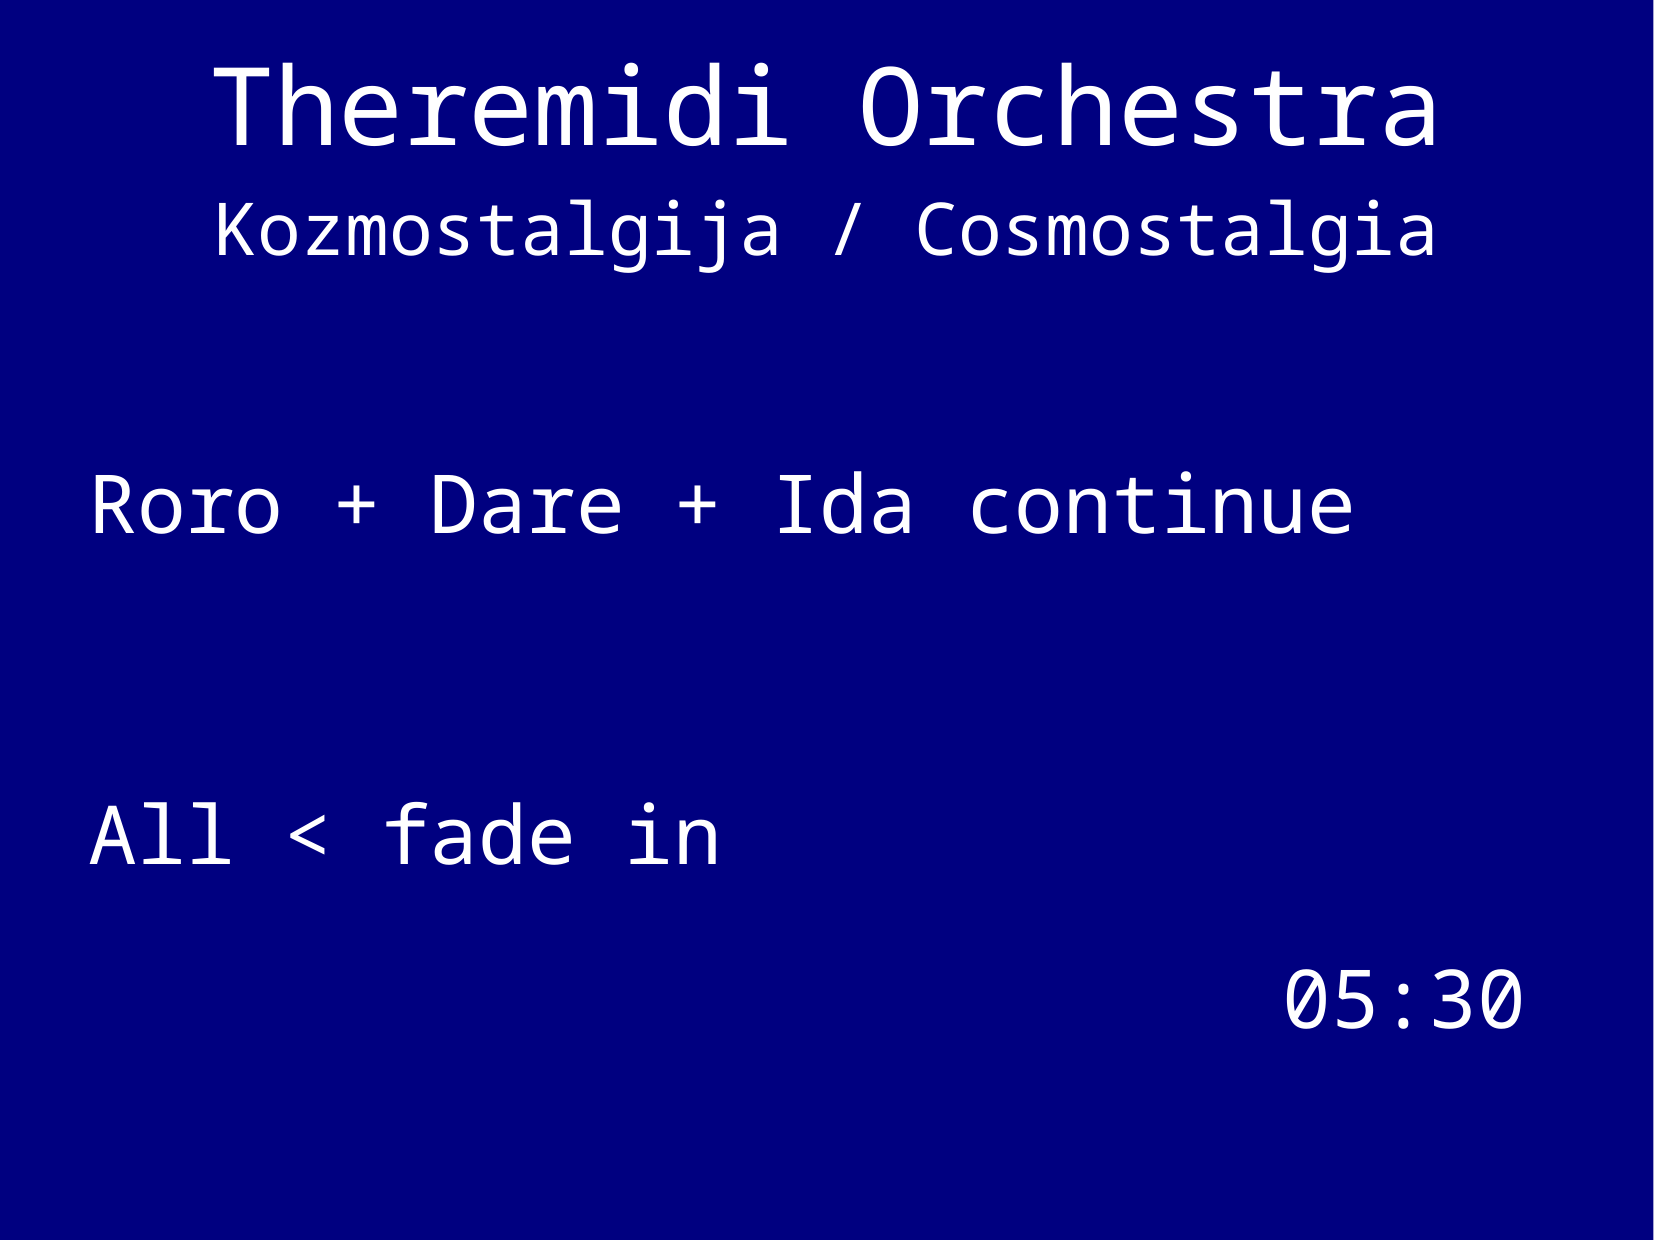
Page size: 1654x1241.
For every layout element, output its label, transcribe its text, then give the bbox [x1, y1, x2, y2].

title Theremidi Orchestra Kozmostalgija / Cosmostalgia [82, 49, 1571, 257]
text_box 05:30 [1282, 900, 1620, 1096]
subtitle Roro + Dare + Ida continue All < fade in [88, 272, 1566, 1063]
